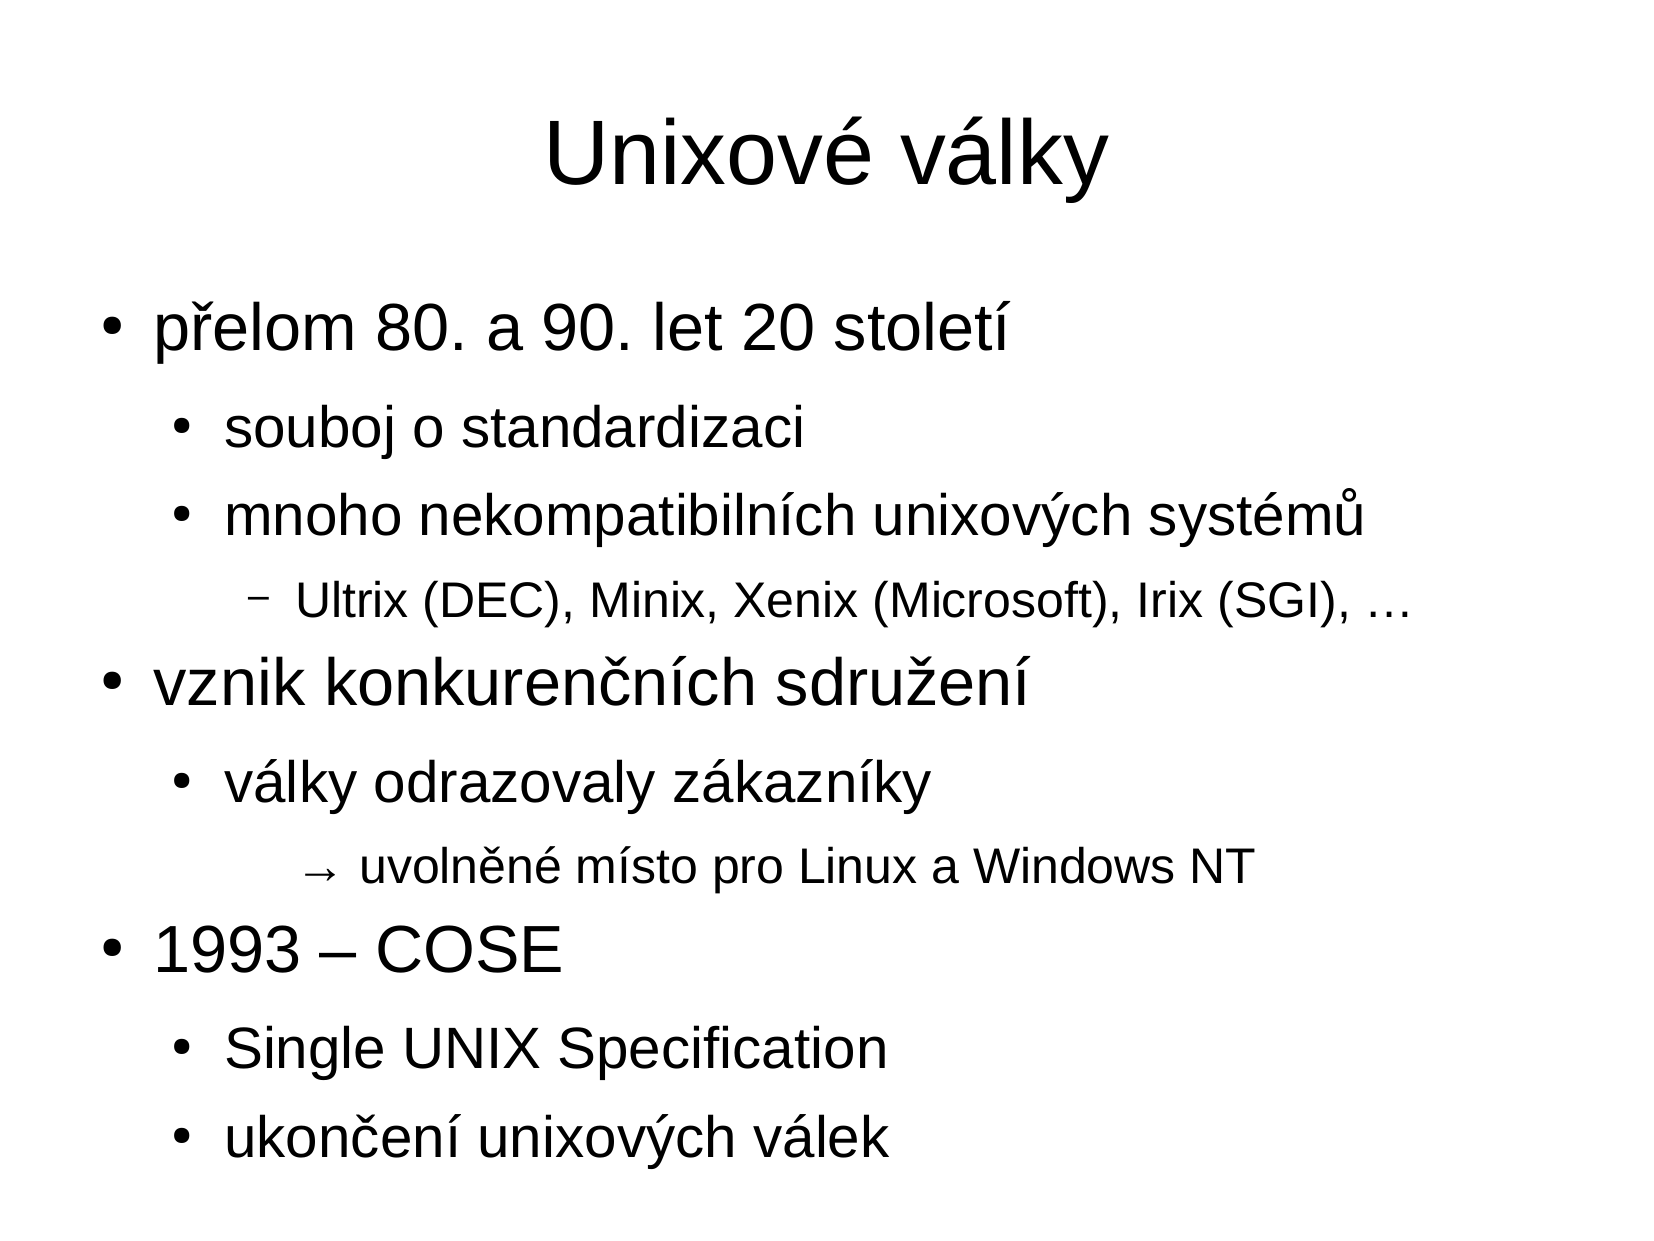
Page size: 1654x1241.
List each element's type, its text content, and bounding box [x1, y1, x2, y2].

list přelom 80. a 90. let 20 století souboj o standardizaci mnoho nekompatibilních unixových systémů Ultrix (DEC), Minix, Xenix (Microsoft), Irix (SGI), … vznik konkurenčních sdružení války odrazovaly zákazníky → uvolněné místo pro Linux a Windows NT 1993 – COSE Single UNIX Specification ukončení unixových válek [82, 290, 1571, 1170]
title Unixové války [82, 56, 1571, 250]
